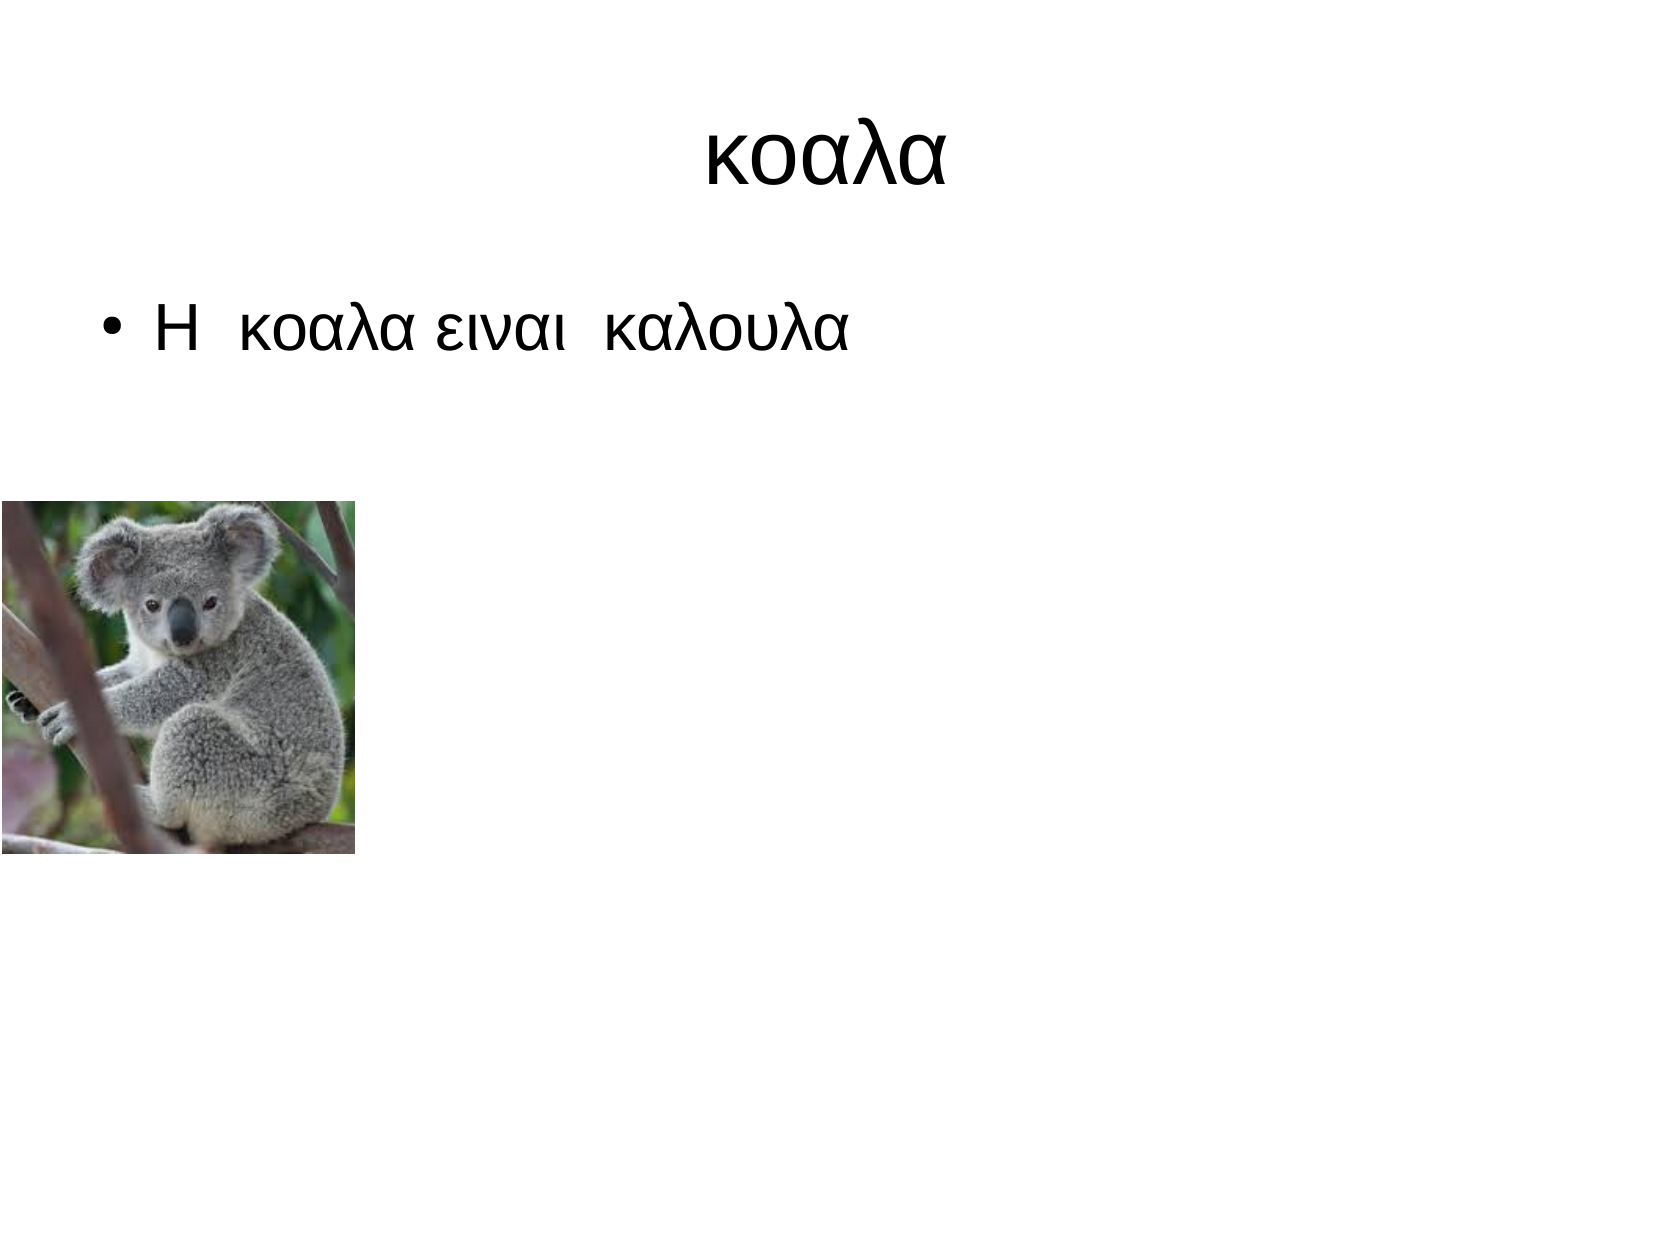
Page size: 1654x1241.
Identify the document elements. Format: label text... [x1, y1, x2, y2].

title κοαλα [82, 49, 1571, 257]
picture [2, 501, 355, 854]
list Η κοαλα ειναι καλουλα [82, 290, 1571, 1109]
